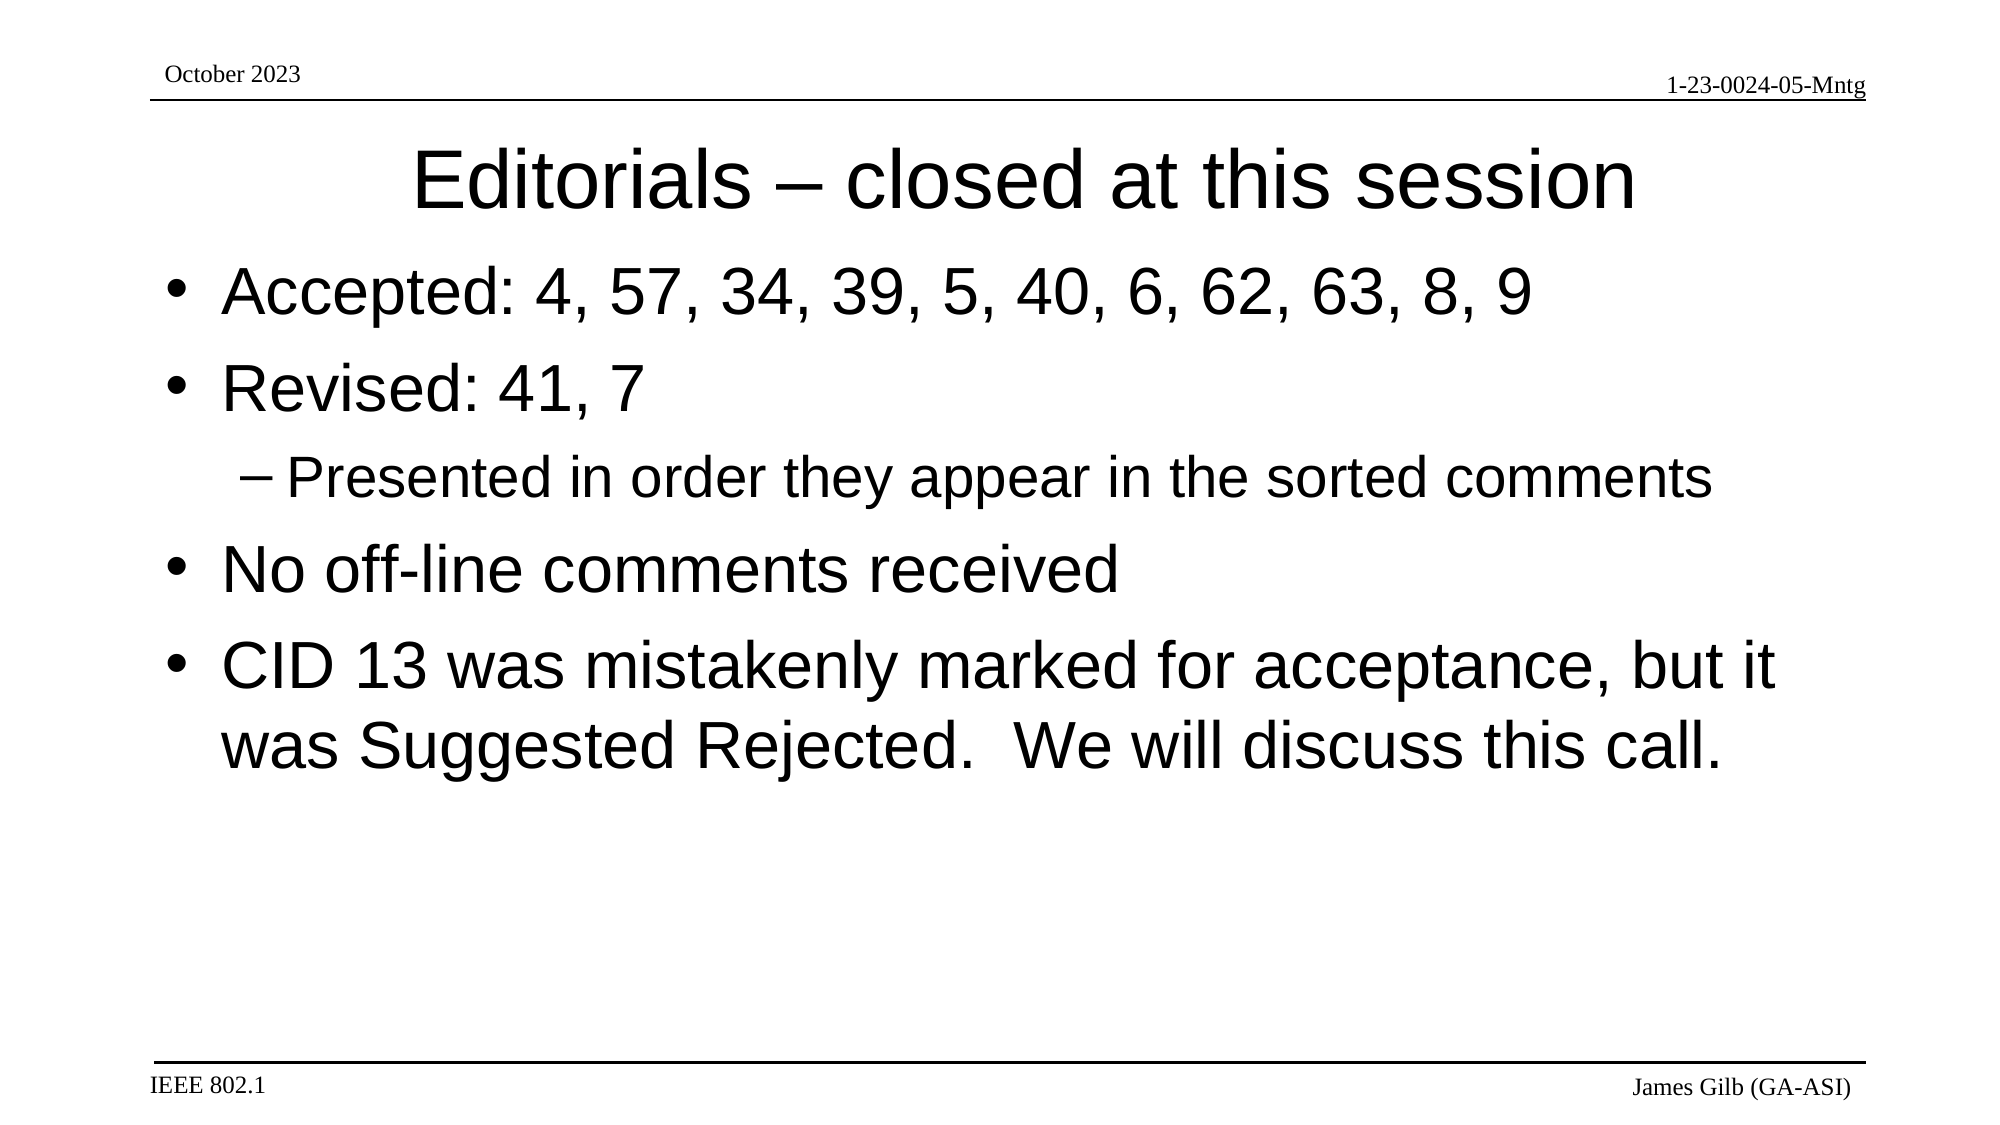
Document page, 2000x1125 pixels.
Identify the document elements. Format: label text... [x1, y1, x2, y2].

list Accepted: 4, 57, 34, 39, 5, 40, 6, 62, 63, 8, 9 Revised: 41, 7 Presented in order they appear in the sorted comments No off-line comments received CID 13 was mistakenly marked for acceptance, but it was Suggested Rejected. We will discuss this call. [149, 239, 1900, 1051]
title Editorials – closed at this session [149, 112, 1900, 238]
